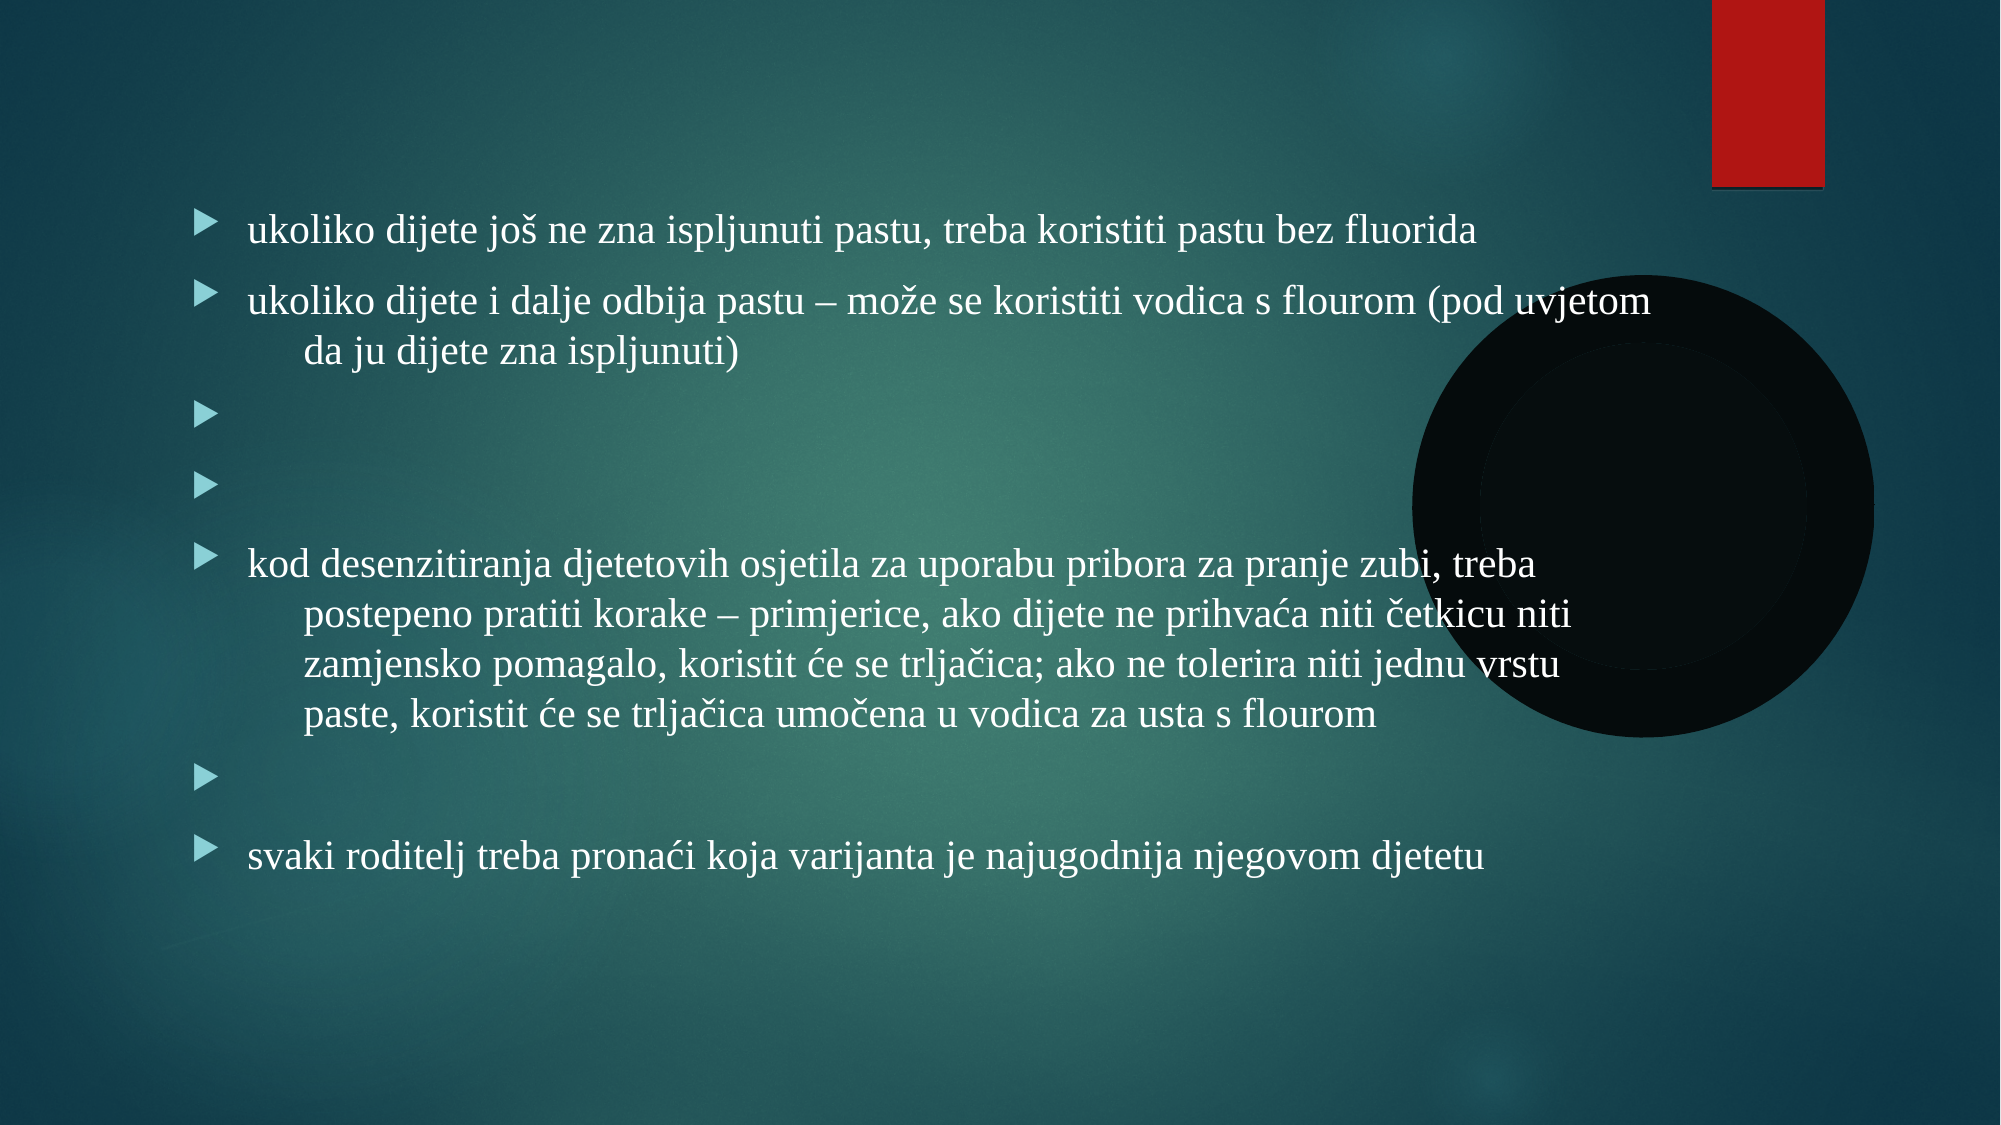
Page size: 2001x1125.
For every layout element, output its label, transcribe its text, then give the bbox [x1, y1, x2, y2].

list ukoliko dijete još ne zna ispljunuti pastu, treba koristiti pastu bez fluorida ukoliko dijete i dalje odbija pastu – može se koristiti vodica s flourom (pod uvjetom da ju dijete zna ispljunuti) kod desenzitiranja djetetovih osjetila za uporabu pribora za pranje zubi, treba postepeno pratiti korake – primjerice, ako dijete ne prihvaća niti četkicu niti zamjensko pomagalo, koristit će se trljačica; ako ne tolerira niti jednu vrstu paste, koristit će se trljačica umočena u vodica za usta s flourom svaki roditelj treba pronaći koja varijanta je najugodnija njegovom djetetu [176, 194, 1669, 1096]
